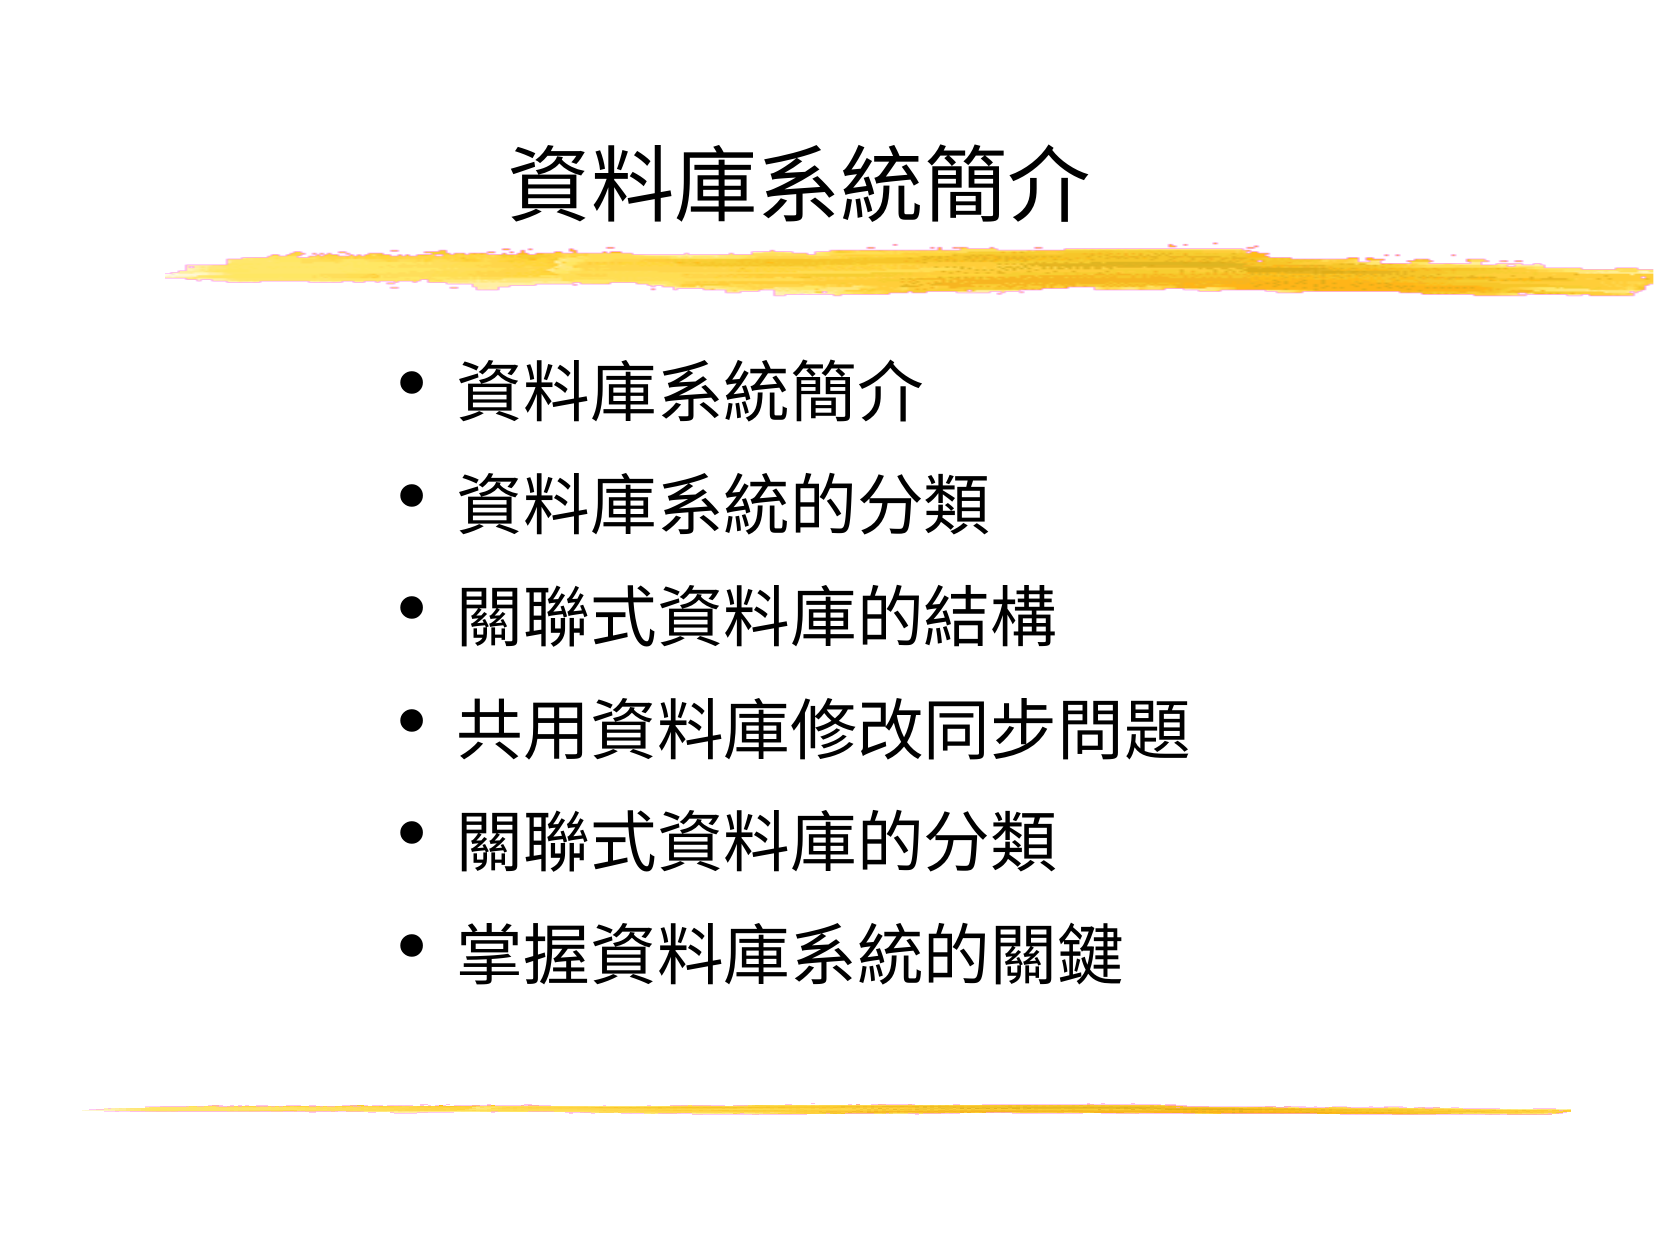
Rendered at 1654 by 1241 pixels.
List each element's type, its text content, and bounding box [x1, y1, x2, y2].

picture [82, 1102, 1571, 1117]
title 資料庫系統簡介 [96, 41, 1502, 249]
list 資料庫系統簡介 資料庫系統的分類 關聯式資料庫的結構 共用資料庫修改同步問題 關聯式資料庫的分類 掌握資料庫系統的關鍵 [385, 330, 1461, 1061]
picture [165, 237, 1654, 308]
